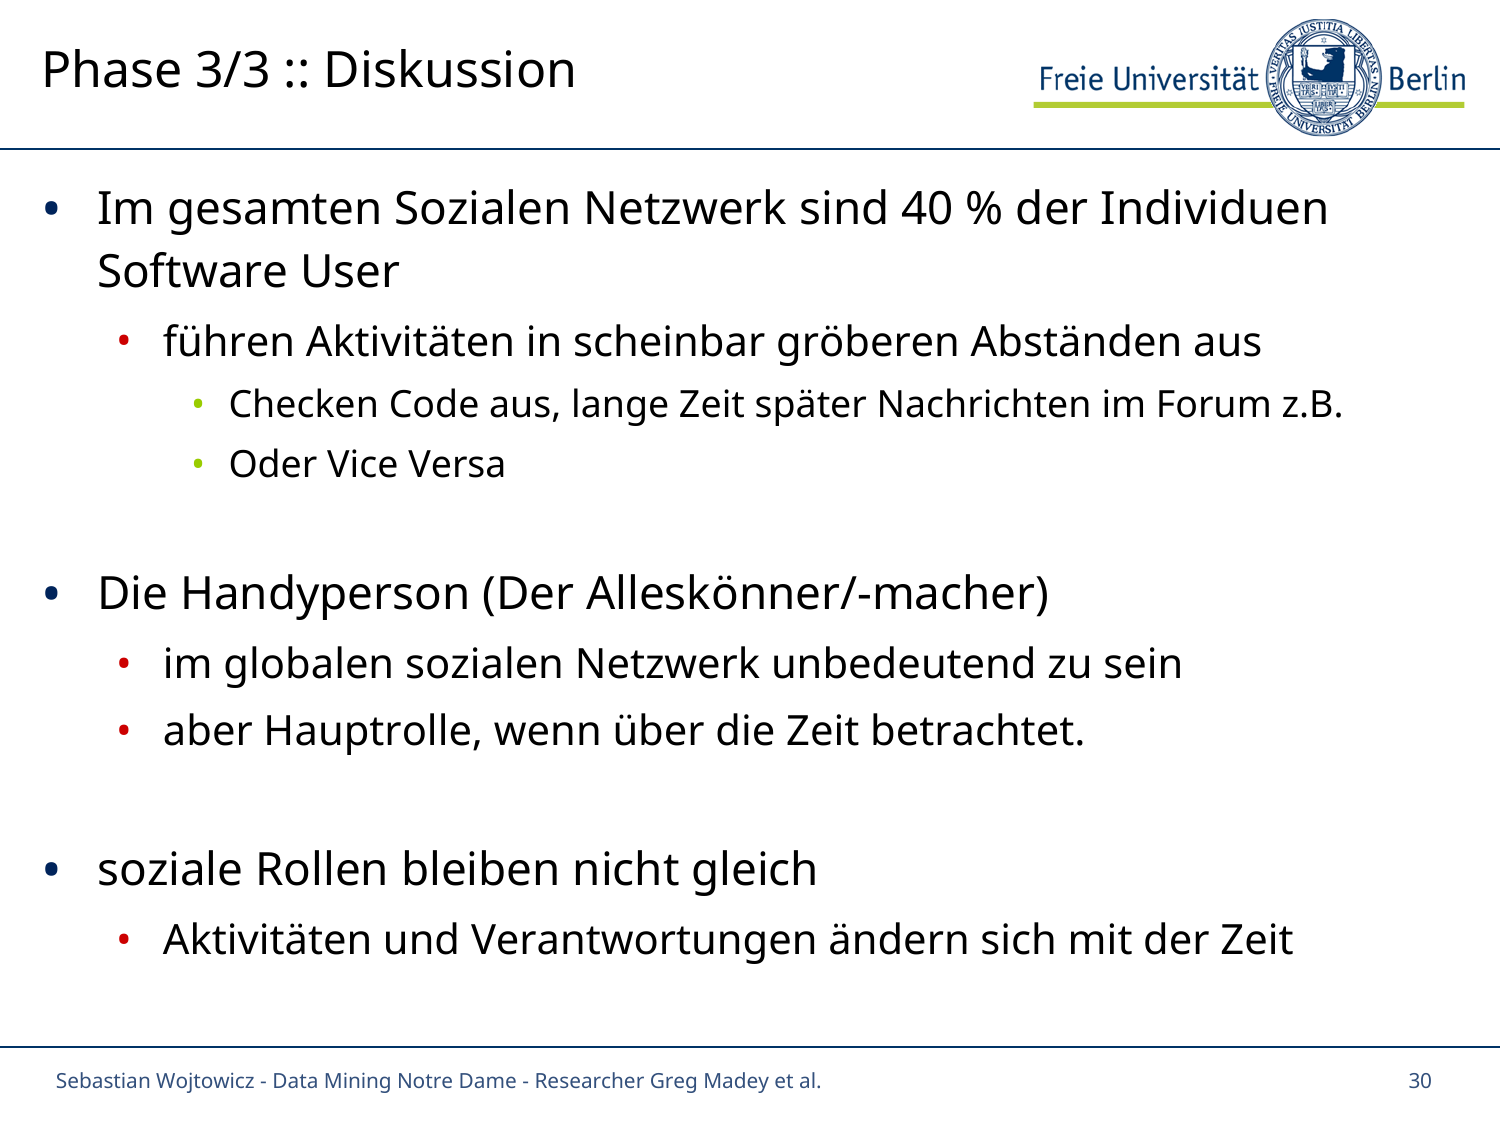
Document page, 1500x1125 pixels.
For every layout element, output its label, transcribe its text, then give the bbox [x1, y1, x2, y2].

picture [1033, 19, 1470, 137]
title Phase 3/3 :: Diskussion [41, 0, 1016, 138]
list Im gesamten Sozialen Netzwerk sind 40 % der Individuen Software User führen Aktivitäten in scheinbar gröberen Abständen aus Checken Code aus, lange Zeit später Nachrichten im Forum z.B. Oder Vice Versa Die Handyperson (Der Alleskönner/-macher) im globalen sozialen Netzwerk unbedeutend zu sein aber Hauptrolle, wenn über die Zeit betrachtet. soziale Rollen bleiben nicht gleich Aktivitäten und Verantwortungen ändern sich mit der Zeit [41, 175, 1447, 1039]
